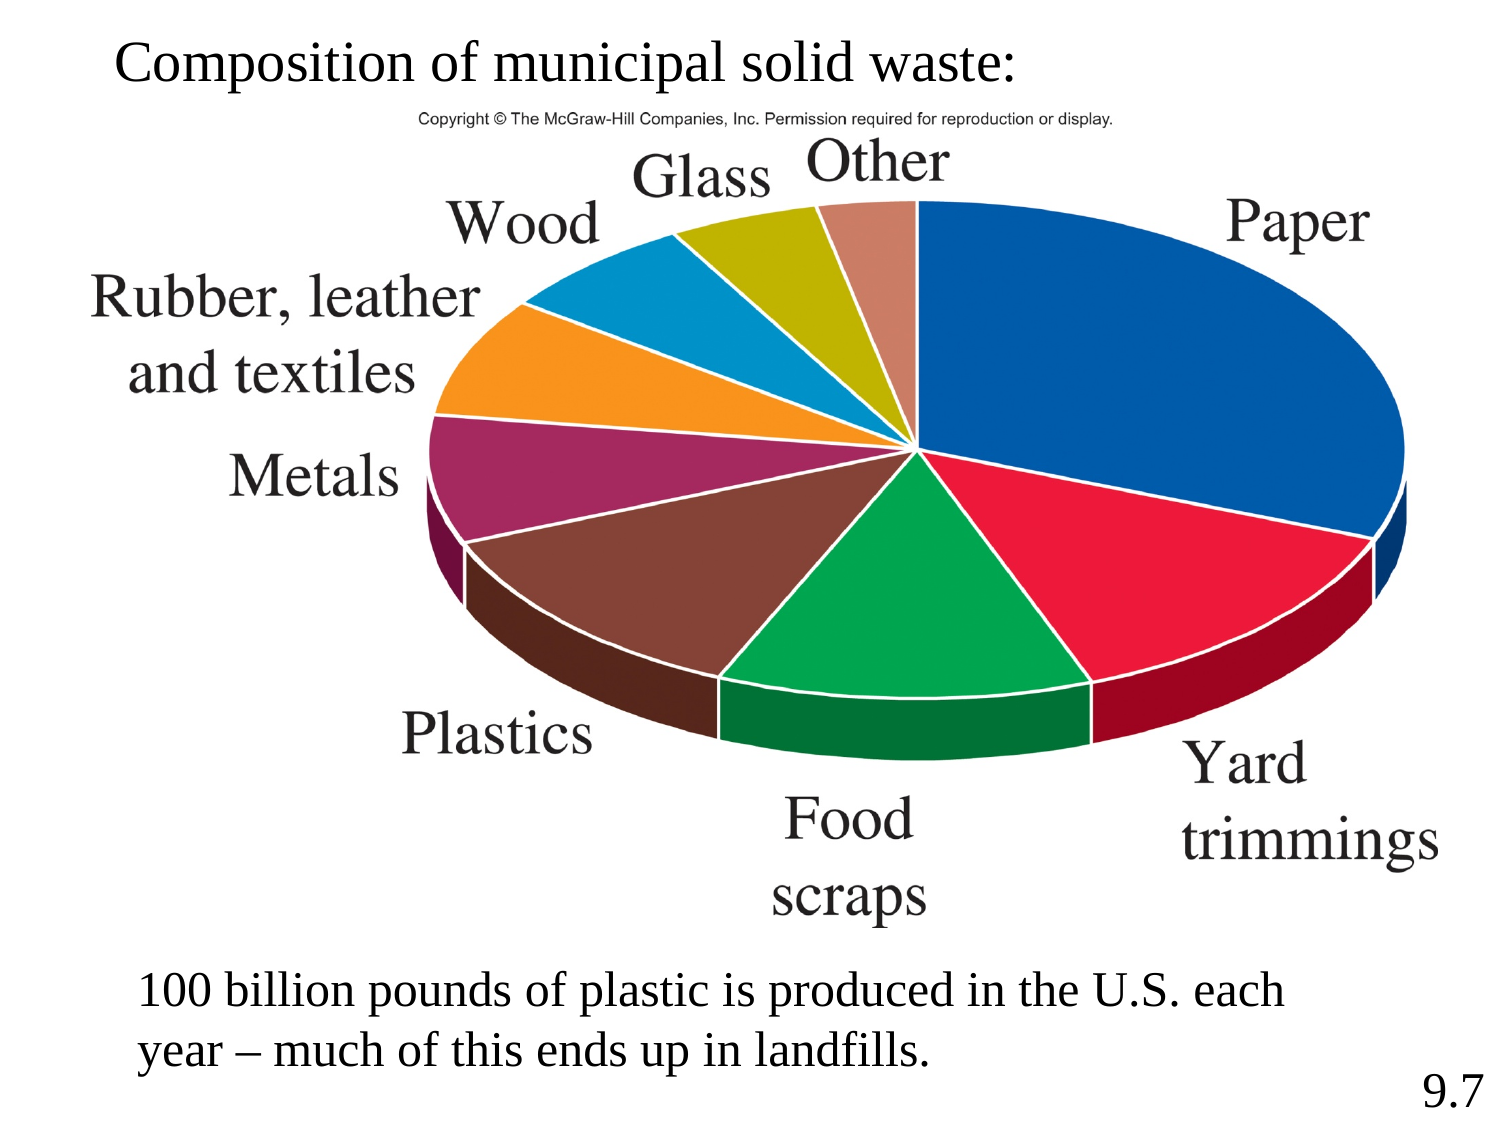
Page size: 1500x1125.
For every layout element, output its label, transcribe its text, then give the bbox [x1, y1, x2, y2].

text_box 100 billion pounds of plastic is produced in the U.S. each year – much of this ends up in landfills. [122, 948, 1376, 1085]
text_box Composition of municipal solid waste: [99, 15, 1034, 102]
text_box 9.7 [1407, 1049, 1500, 1125]
picture [91, 112, 1438, 928]
